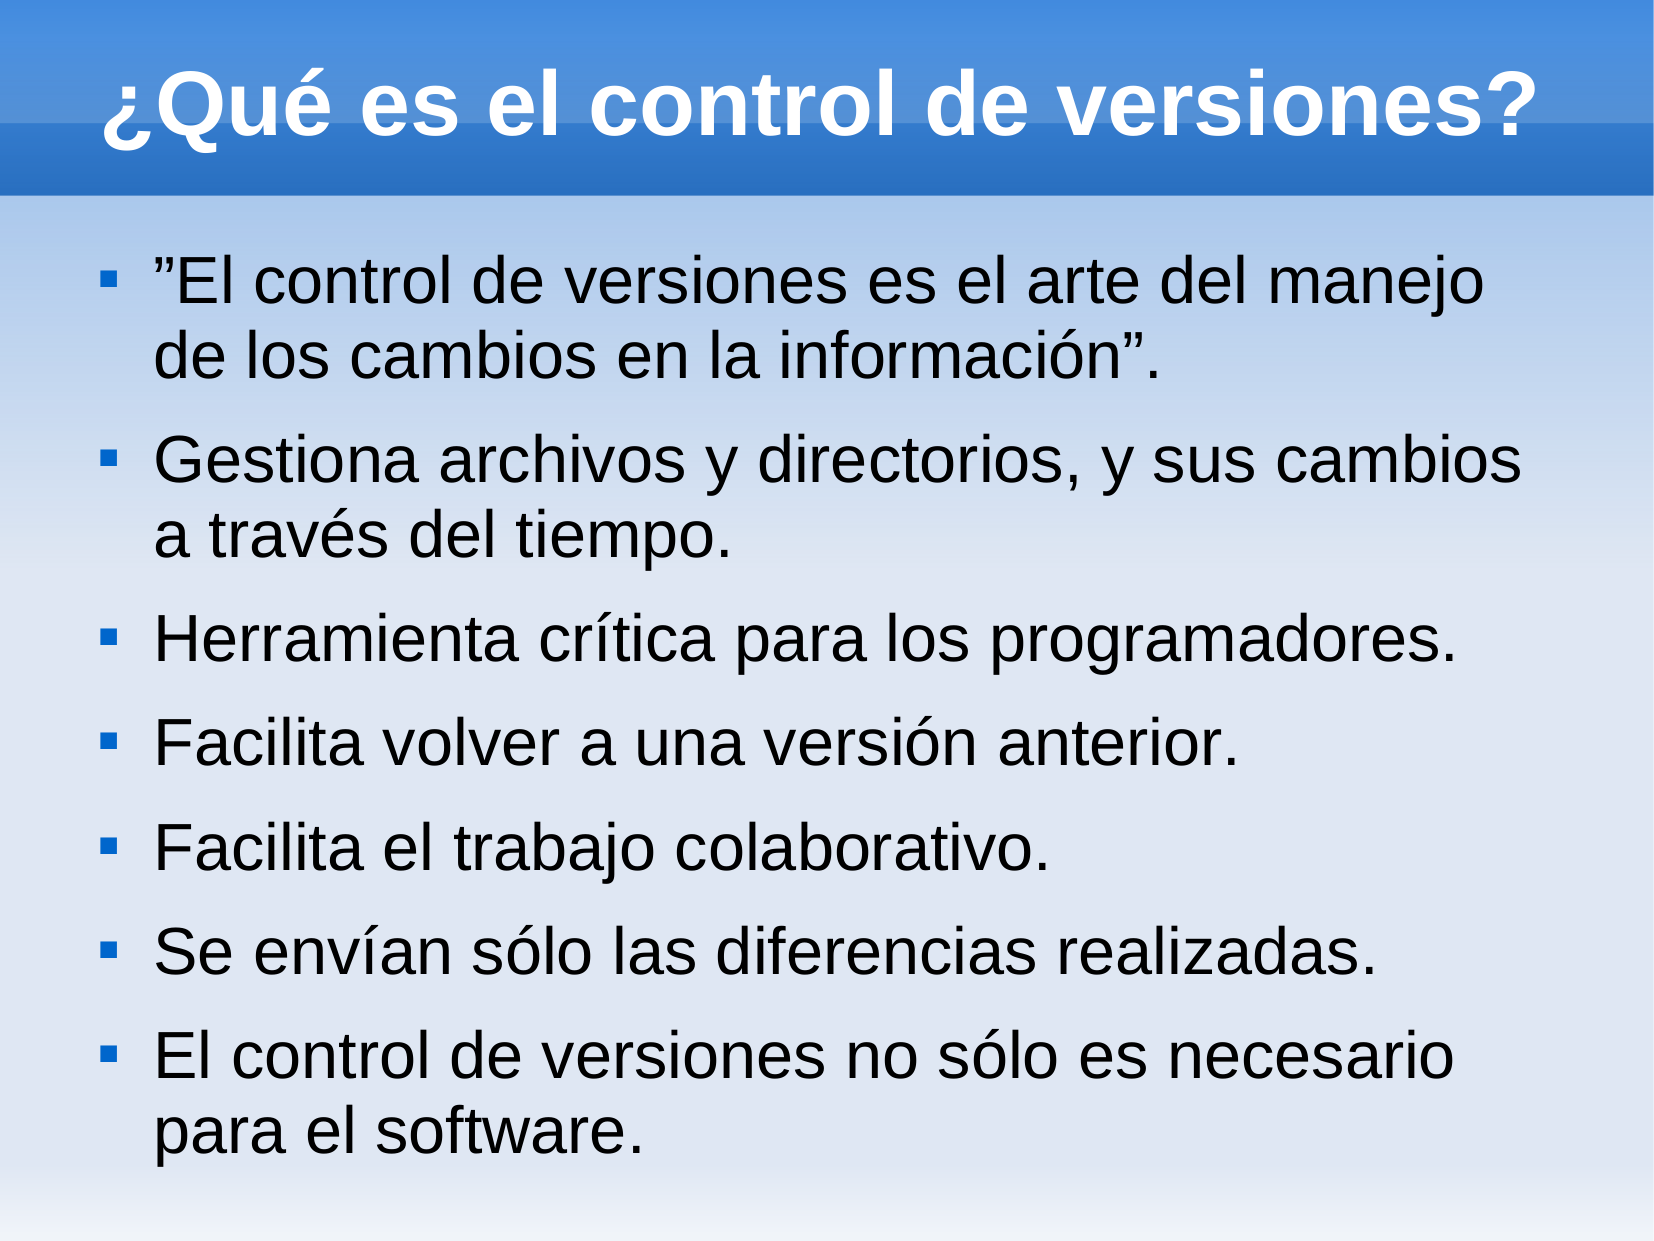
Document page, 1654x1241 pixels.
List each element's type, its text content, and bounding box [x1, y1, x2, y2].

picture [0, 0, 1654, 1241]
list ”El control de versiones es el arte del manejo de los cambios en la información”. Gestiona archivos y directorios, y sus cambios a través del tiempo. Herramienta crítica para los programadores. Facilita volver a una versión anterior. Facilita el trabajo colaborativo. Se envían sólo las diferencias realizadas. El control de versiones no sólo es necesario para el software. [82, 242, 1571, 1168]
title ¿Qué es el control de versiones? [76, 7, 1565, 200]
